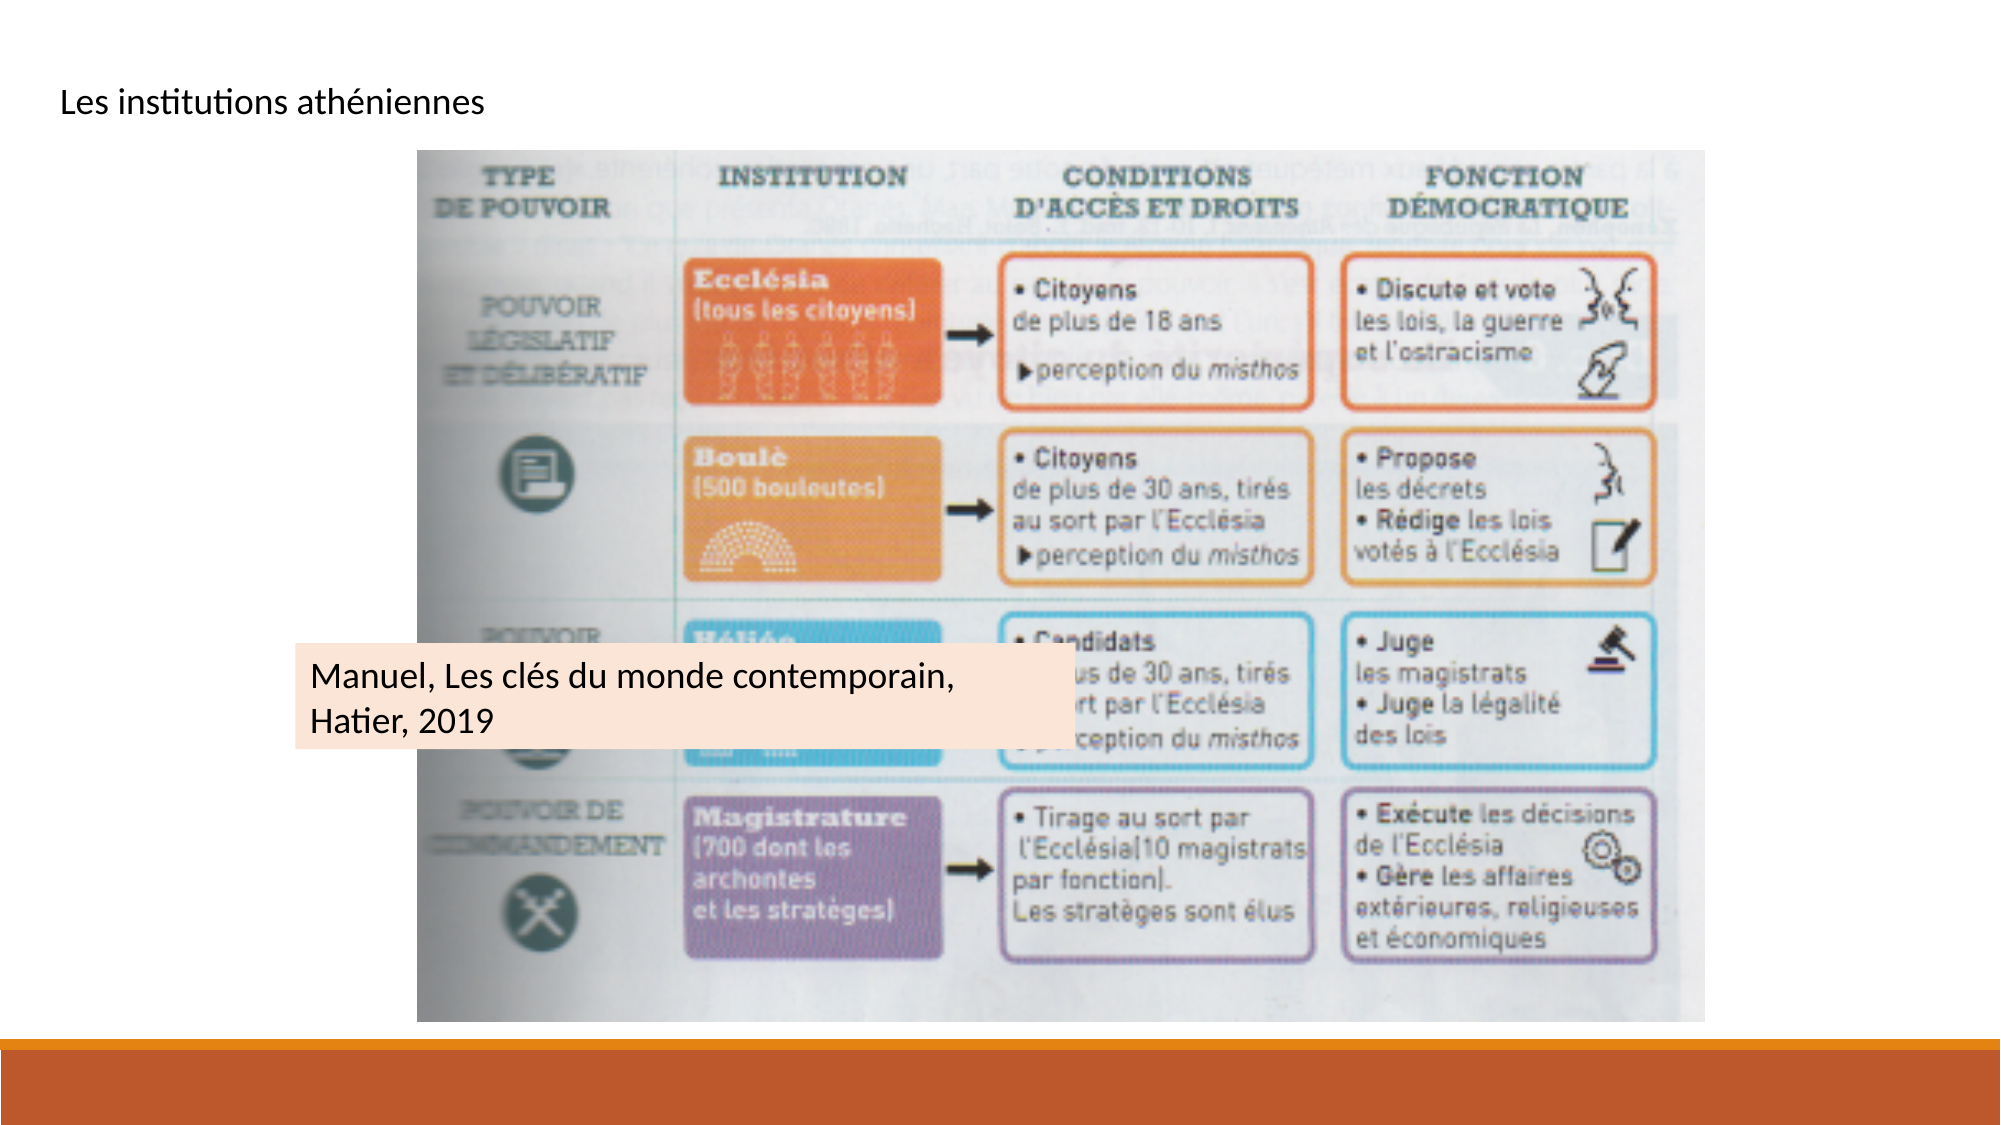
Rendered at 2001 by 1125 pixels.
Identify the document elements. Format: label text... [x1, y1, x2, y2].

text_box Manuel, Les clés du monde contemporain, Hatier, 2019 [295, 643, 1076, 750]
picture [417, 150, 1705, 1022]
text_box Les institutions athéniennes [45, 69, 1855, 131]
